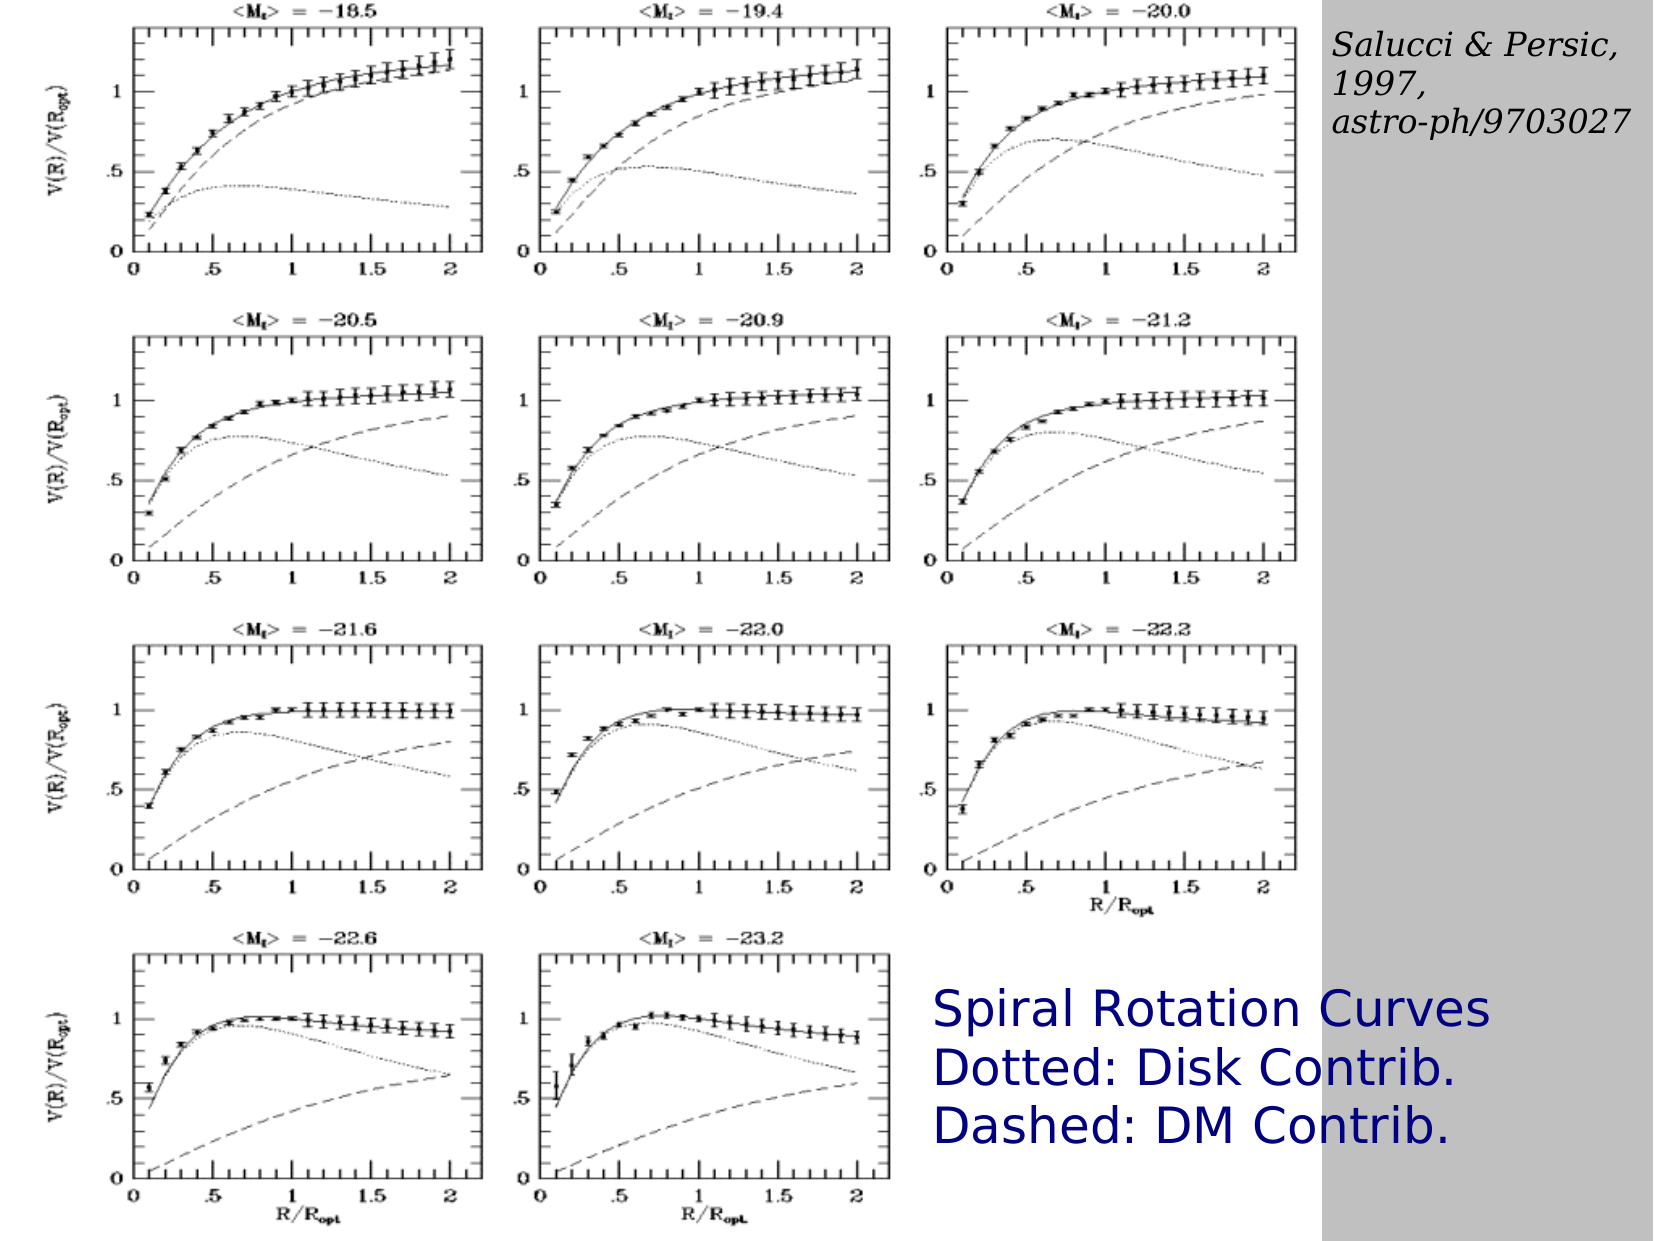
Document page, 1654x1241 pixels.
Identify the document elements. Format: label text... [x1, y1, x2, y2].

picture [0, 0, 1322, 1241]
text_box Salucci & Persic, 1997, astro-ph/9703027 [1316, 18, 1653, 150]
text_box Spiral Rotation Curves Dotted: Disk Contrib. Dashed: DM Contrib. [917, 972, 1495, 1163]
